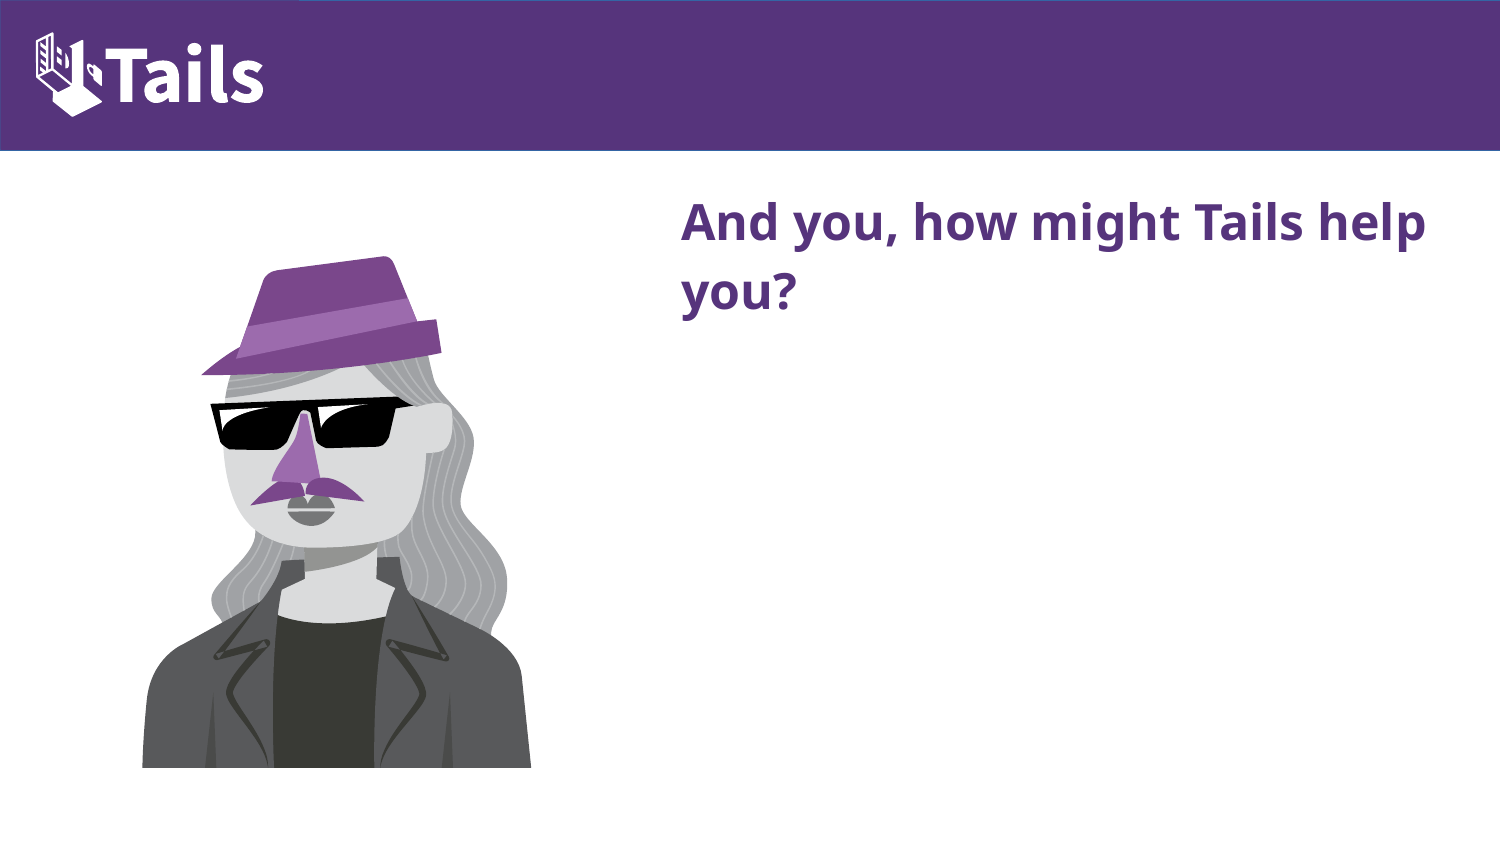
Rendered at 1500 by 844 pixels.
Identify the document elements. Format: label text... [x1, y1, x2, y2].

title And you, how might Tails help you? [680, 192, 1463, 319]
picture [63, 221, 611, 768]
